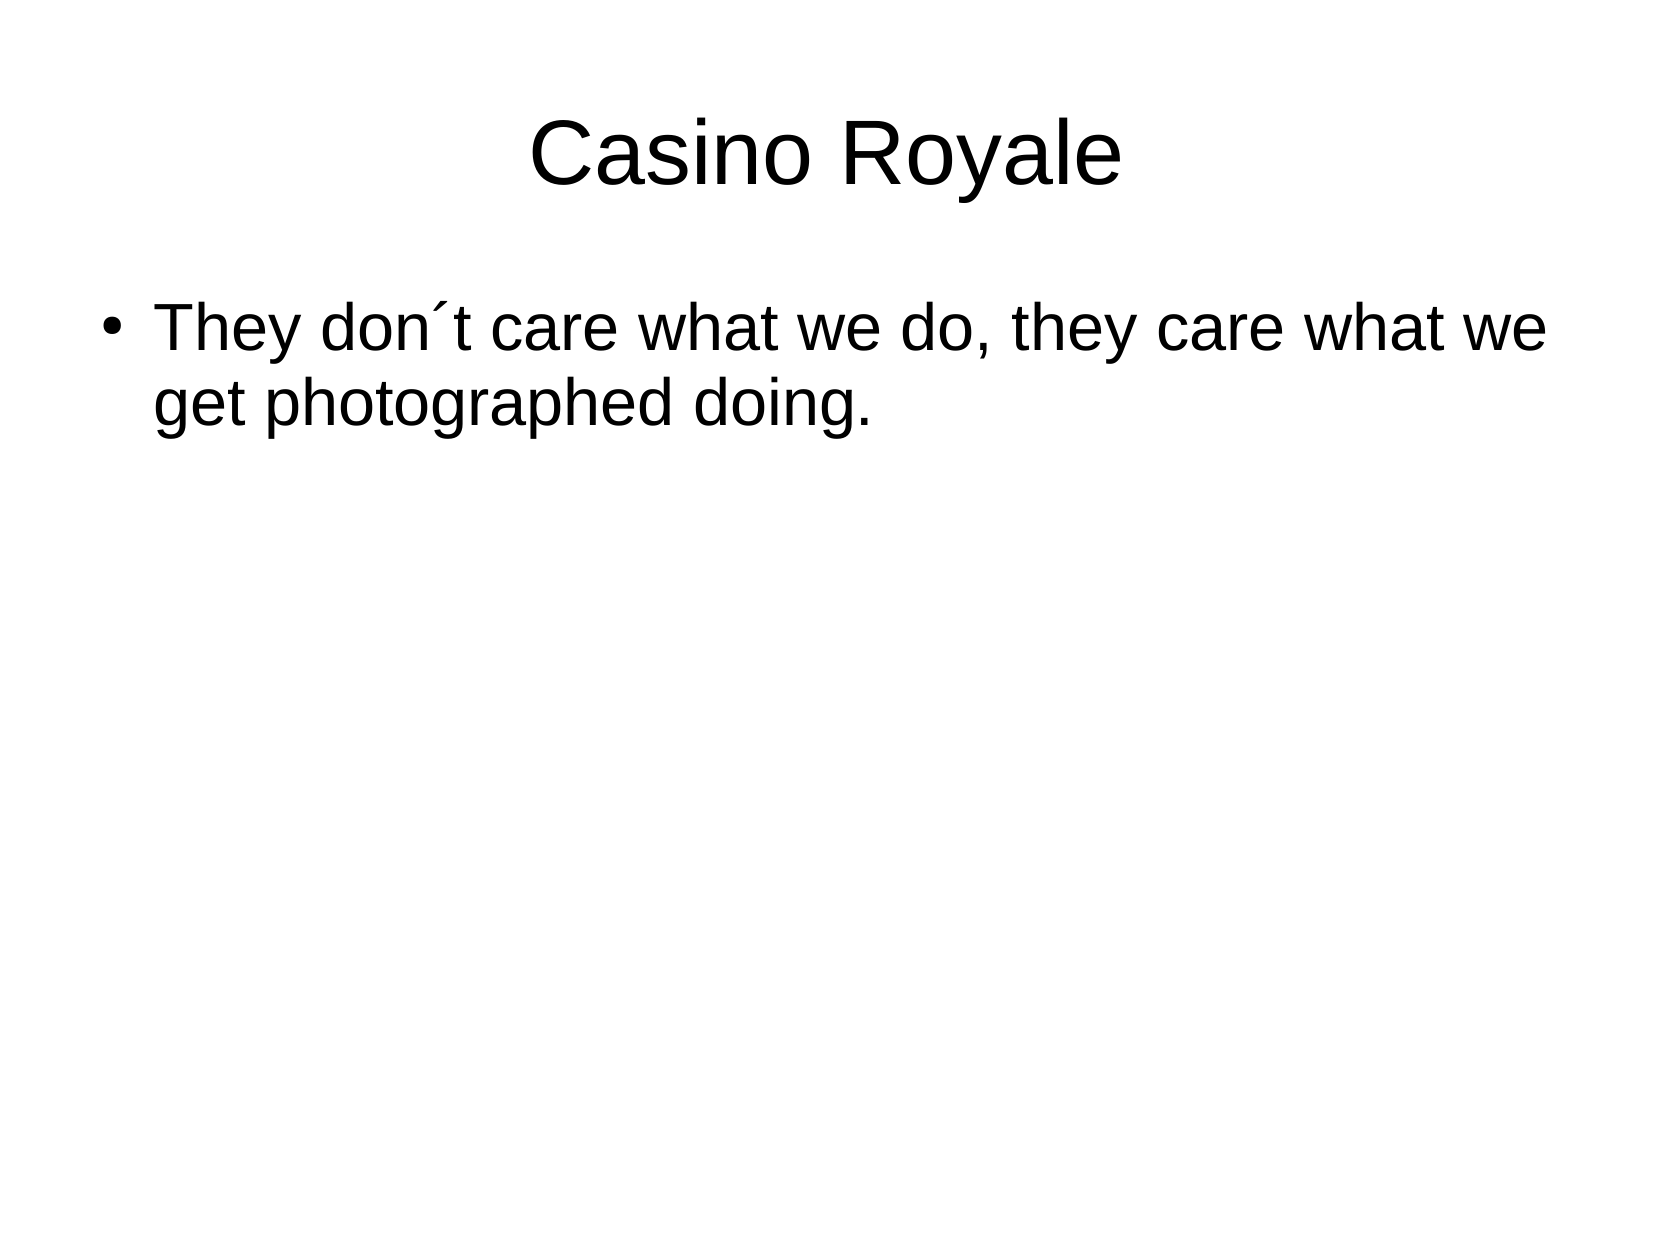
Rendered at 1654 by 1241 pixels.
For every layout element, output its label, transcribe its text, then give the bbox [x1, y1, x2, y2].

title Casino Royale [82, 49, 1571, 257]
list They don´t care what we do, they care what we get photographed doing. [82, 290, 1571, 1010]
